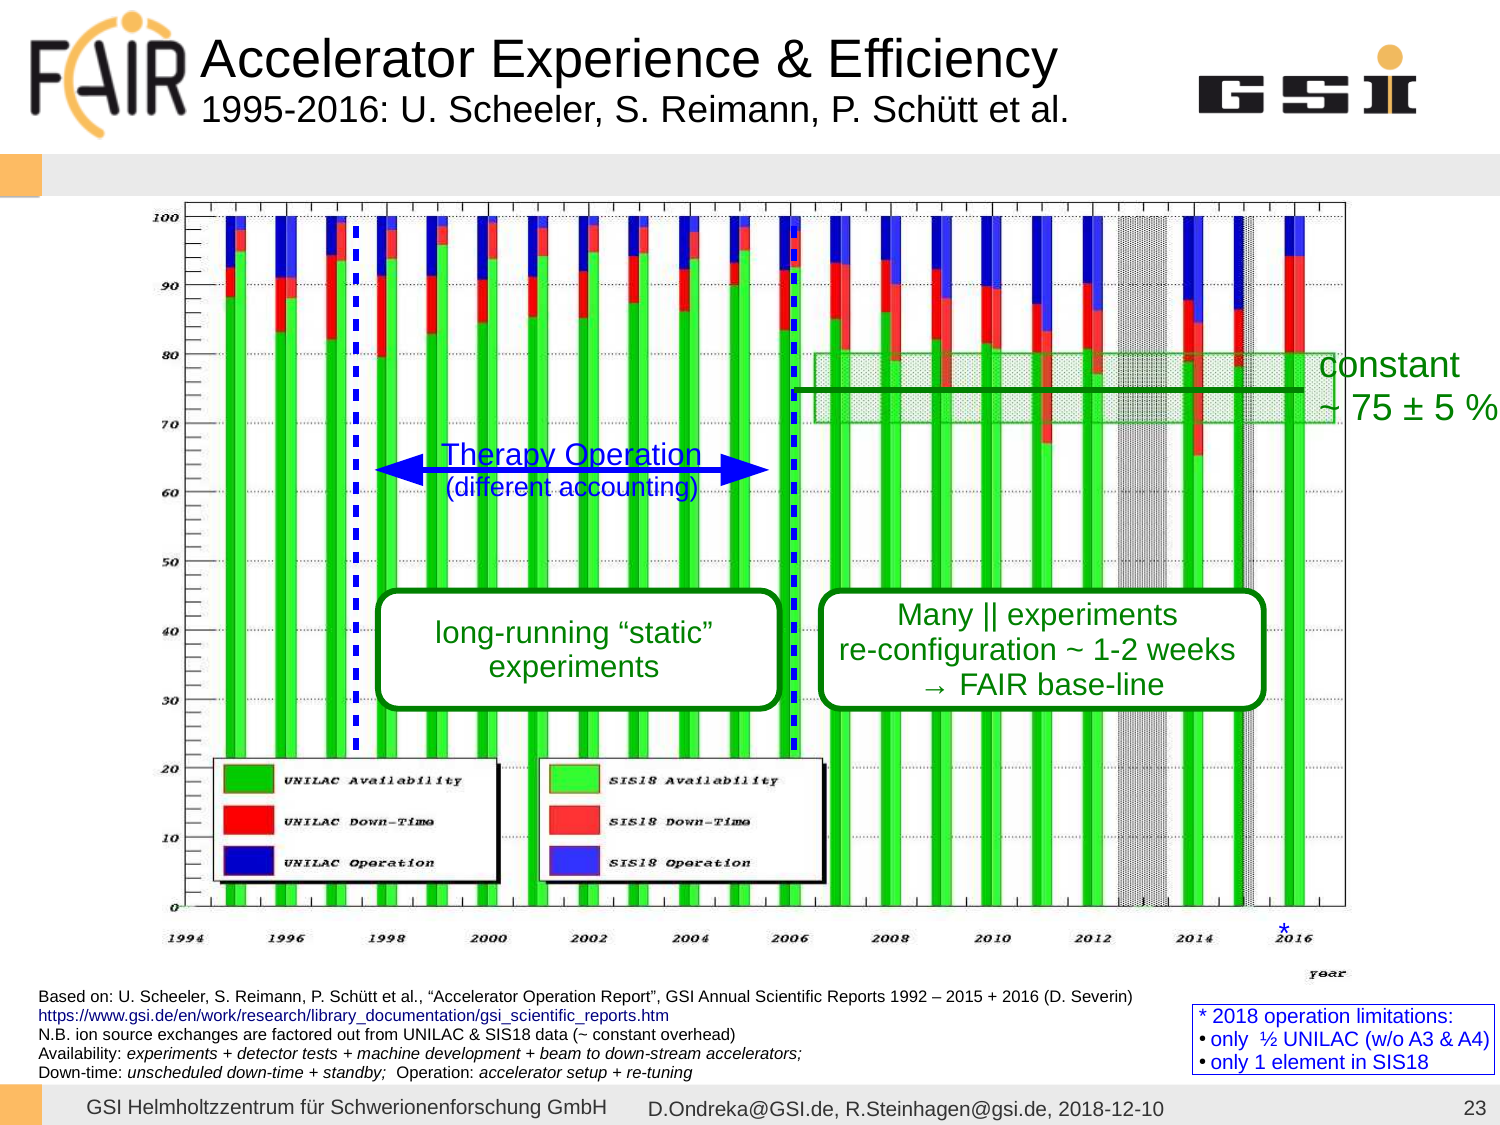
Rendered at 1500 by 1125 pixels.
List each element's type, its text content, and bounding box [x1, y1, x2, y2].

text_box long-running “static” experiments [377, 590, 780, 709]
picture [115, 200, 1352, 1004]
text_box Based on: U. Scheeler, S. Reimann, P. Schütt et al., “Accelerator Operation Report”, GSI Annual Scientific Reports 1992 – 2015 + 2016 (D. Severin) https://www.gsi.de/en/work/research/library_documentation/gsi_scientific_reports.htm N.B. ion source exchanges are factored out from UNILAC & SIS18 data (~ constant overhead) Availability: experiments + detector tests + machine development + beam to down-stream accelerators; Down-time: unscheduled down-time + standby; Operation: accelerator setup + re-tuning [23, 980, 1241, 1090]
text_box * 2018 operation limitations: only ½ UNILAC (w/o A3 & A4) only 1 element in SIS18 [1192, 1004, 1495, 1075]
text_box Many || experiments re-configuration ~ 1-2 weeks → FAIR base-line [820, 590, 1264, 709]
picture [30, 9, 187, 141]
text_box constant ~ 75 ± 5 % [1303, 336, 1500, 436]
title Accelerator Experience & Efficiency 1995-2016: U. Scheeler, S. Reimann, P. Schütt et al. [200, 23, 1180, 136]
text_box * [1263, 909, 1305, 958]
picture [1197, 42, 1419, 117]
